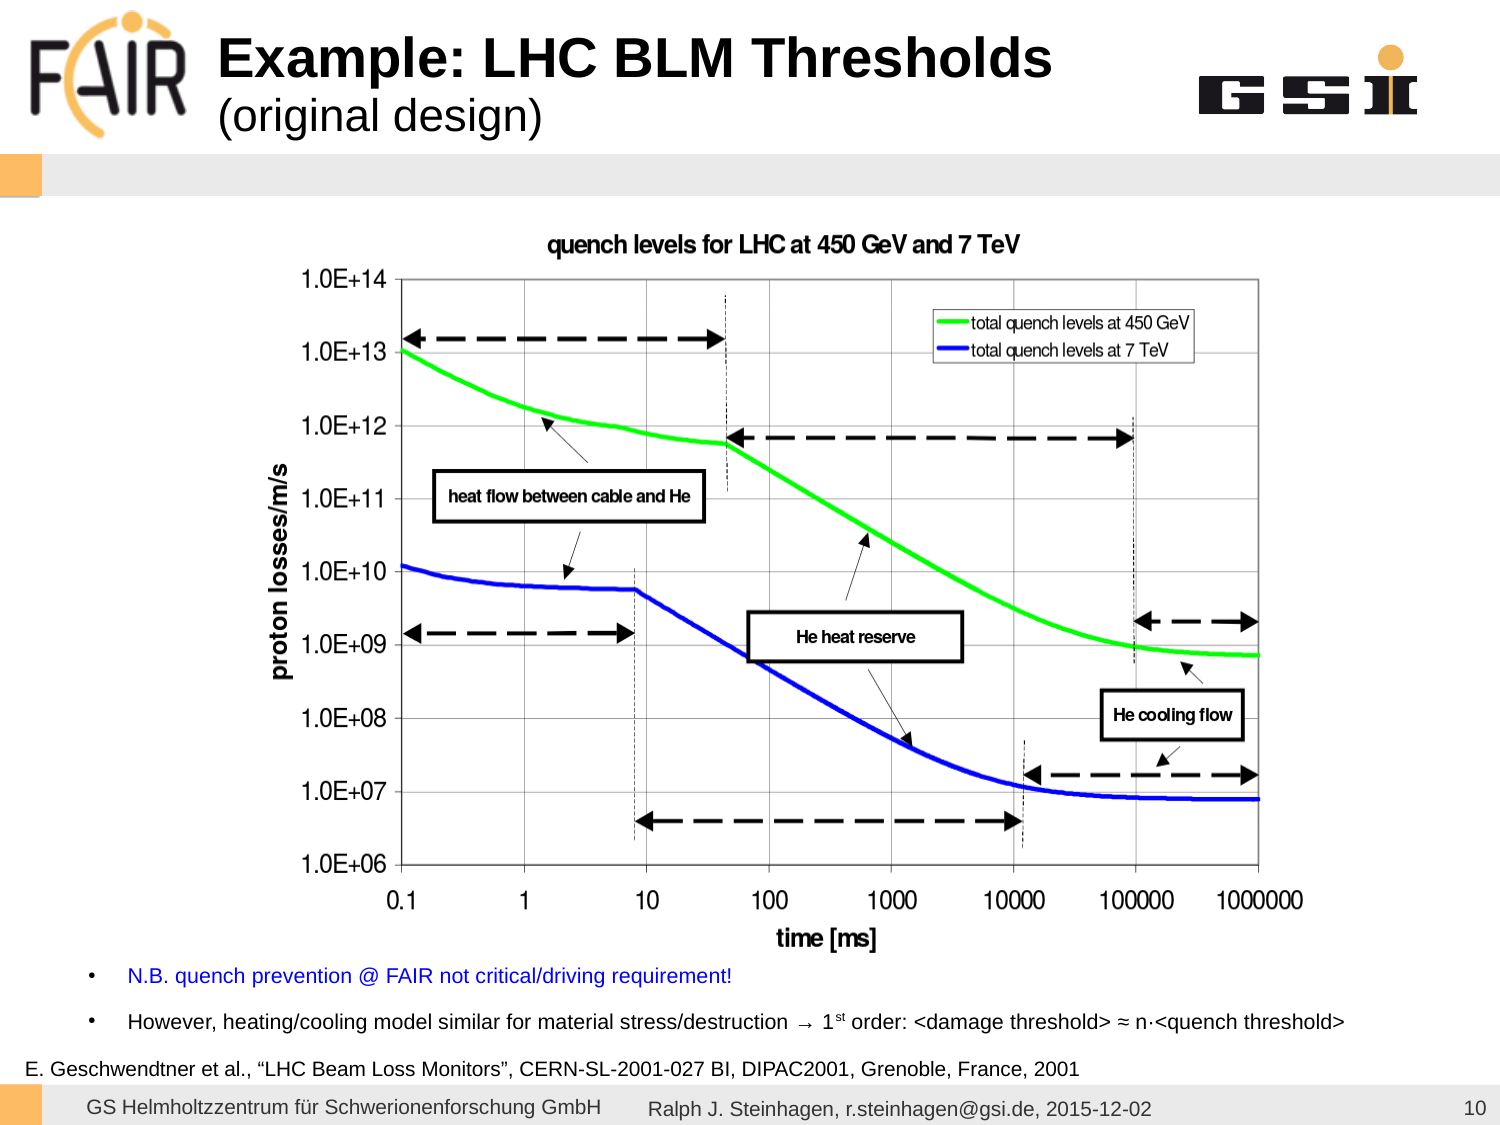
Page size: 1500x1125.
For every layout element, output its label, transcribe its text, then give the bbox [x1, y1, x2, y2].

picture [253, 219, 1315, 964]
picture [1197, 42, 1419, 117]
picture [30, 9, 187, 141]
title Example: LHC BLM Thresholds (original design) [217, 20, 1109, 147]
text_box E. Geschwendtner et al., “LHC Beam Loss Monitors”, CERN-SL-2001-027 BI, DIPAC2001, Grenoble, France, 2001 [10, 1049, 1161, 1089]
list N.B. quench prevention @ FAIR not critical/driving requirement! However, heating/cooling model similar for material stress/destruction → 1st order: <damage threshold> ≈ n·<quench threshold> [75, 963, 1425, 1050]
